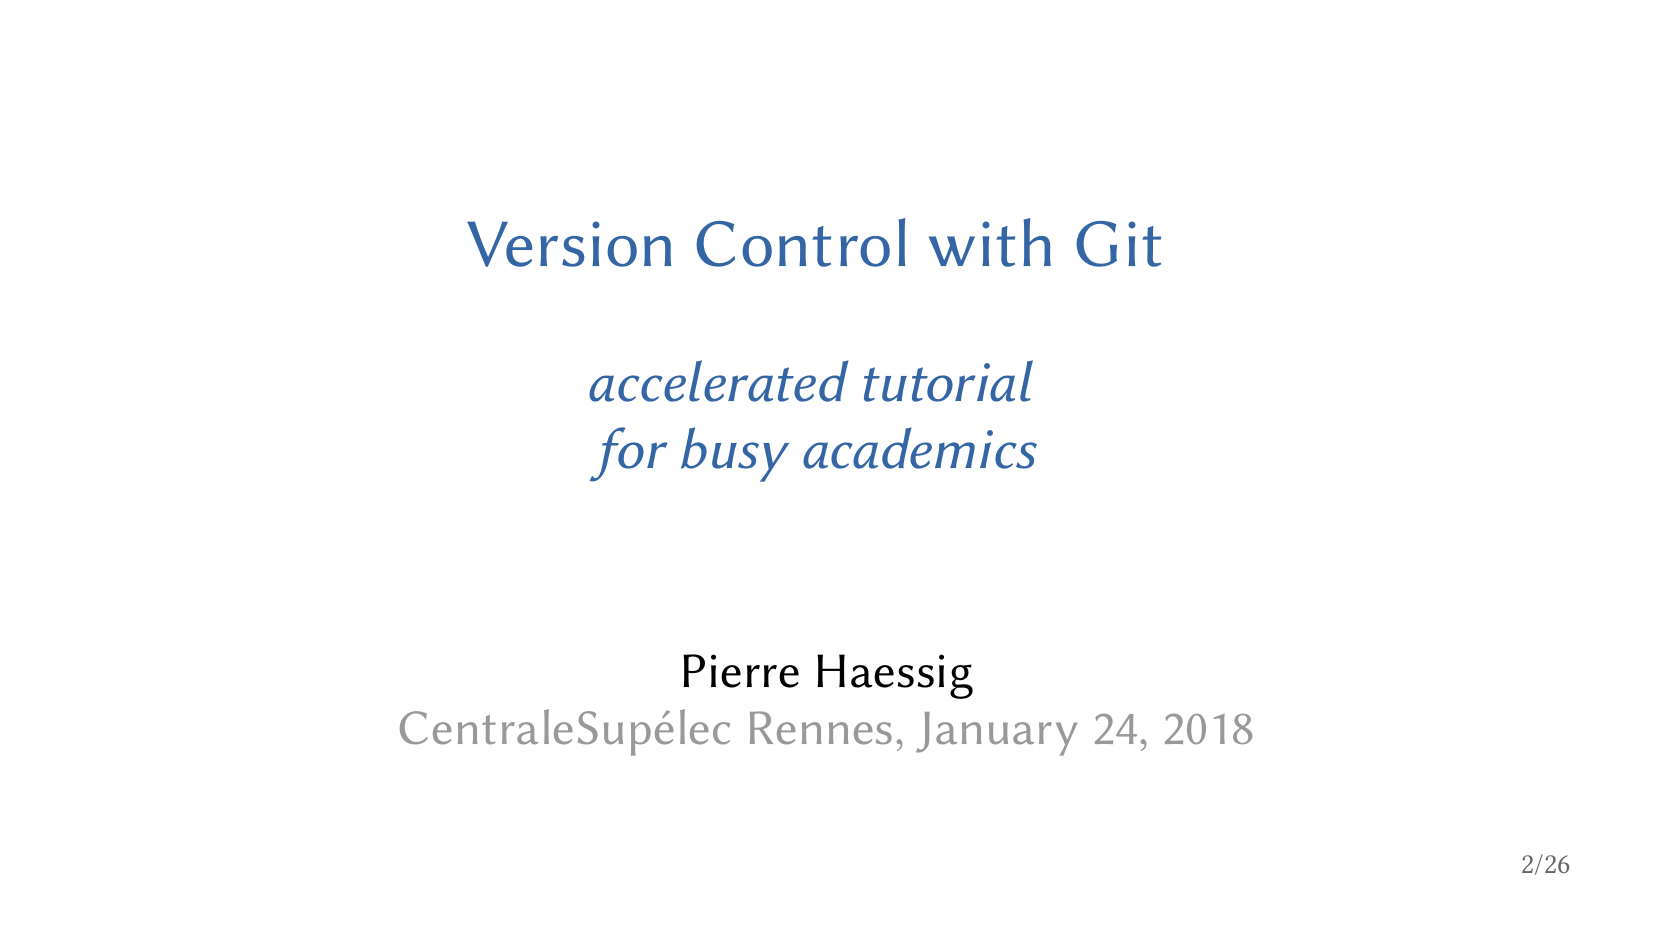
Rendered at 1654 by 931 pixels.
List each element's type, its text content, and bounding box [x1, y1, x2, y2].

title Version Control with Git accelerated tutorial for busy academics [71, 165, 1561, 523]
subtitle Pierre Haessig CentraleSupélec Rennes, January 24, 2018 [82, 217, 1571, 758]
